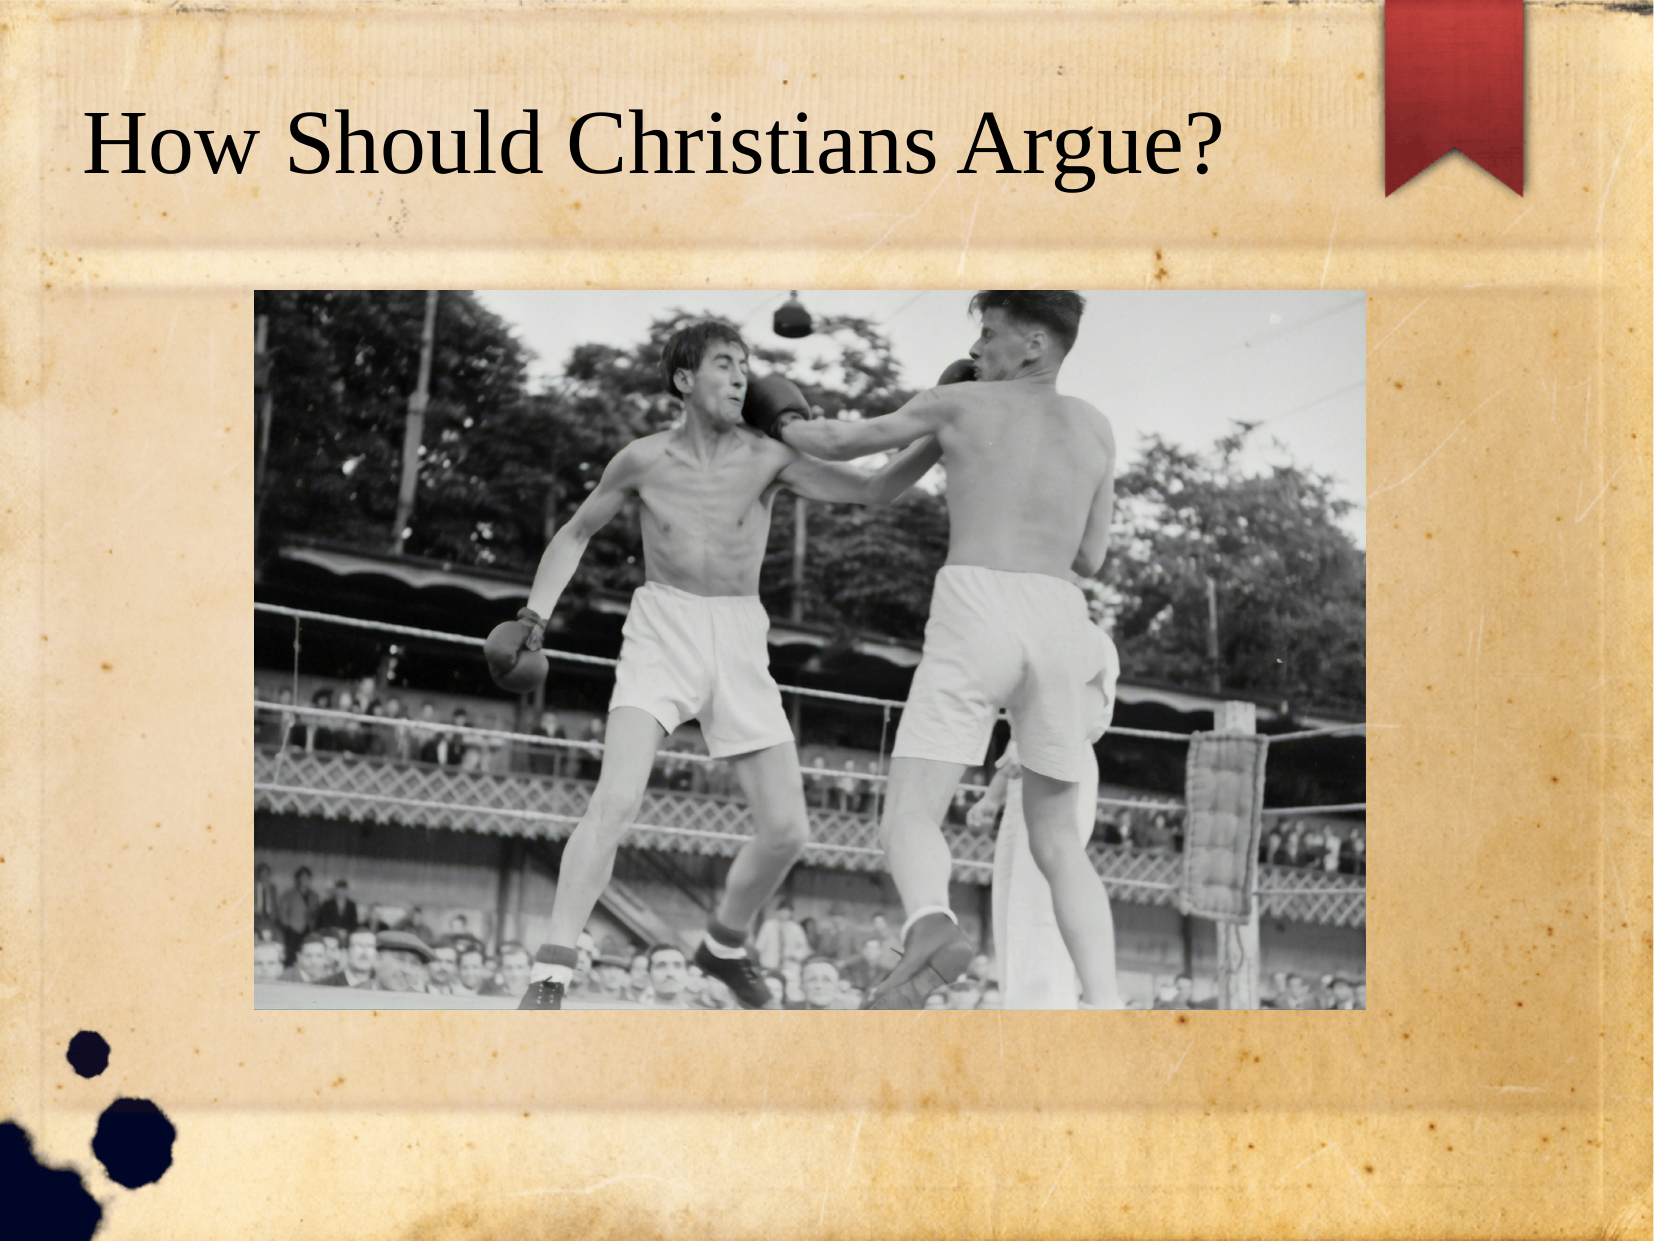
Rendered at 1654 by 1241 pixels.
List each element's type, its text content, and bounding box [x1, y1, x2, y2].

picture [0, 0, 1654, 1241]
title How Should Christians Argue? [82, 49, 1347, 237]
